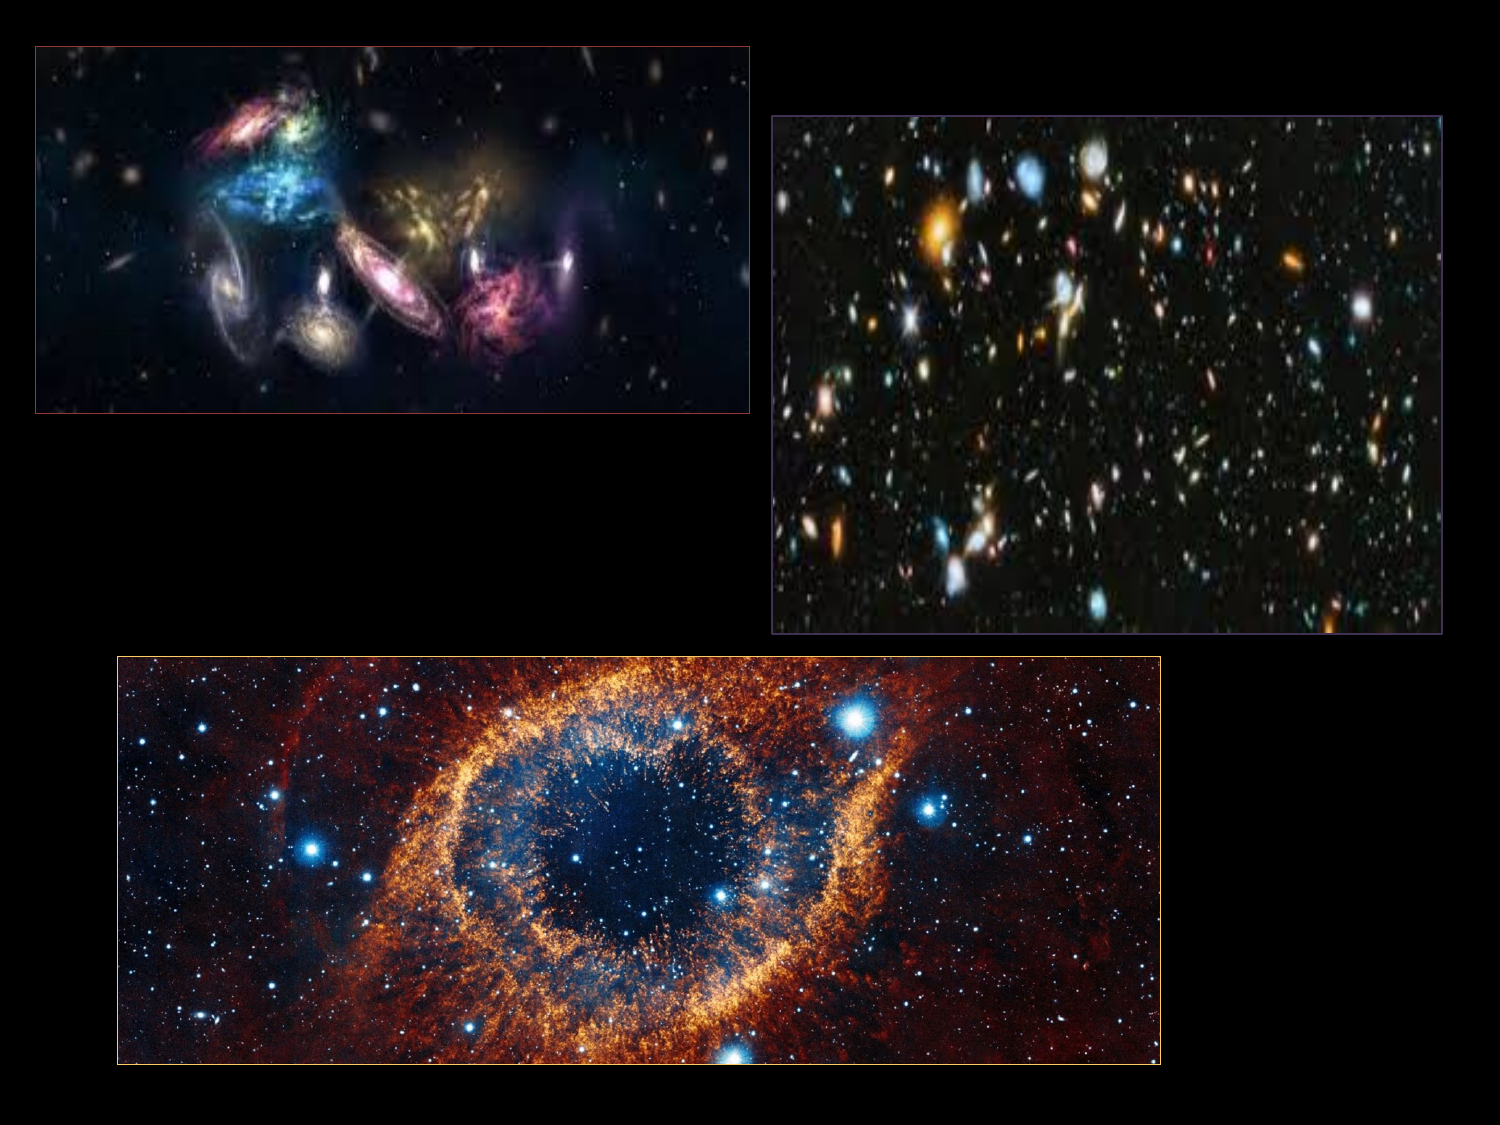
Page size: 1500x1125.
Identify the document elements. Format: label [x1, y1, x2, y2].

picture [35, 46, 750, 414]
picture [117, 656, 1161, 1065]
picture [773, 117, 1442, 633]
